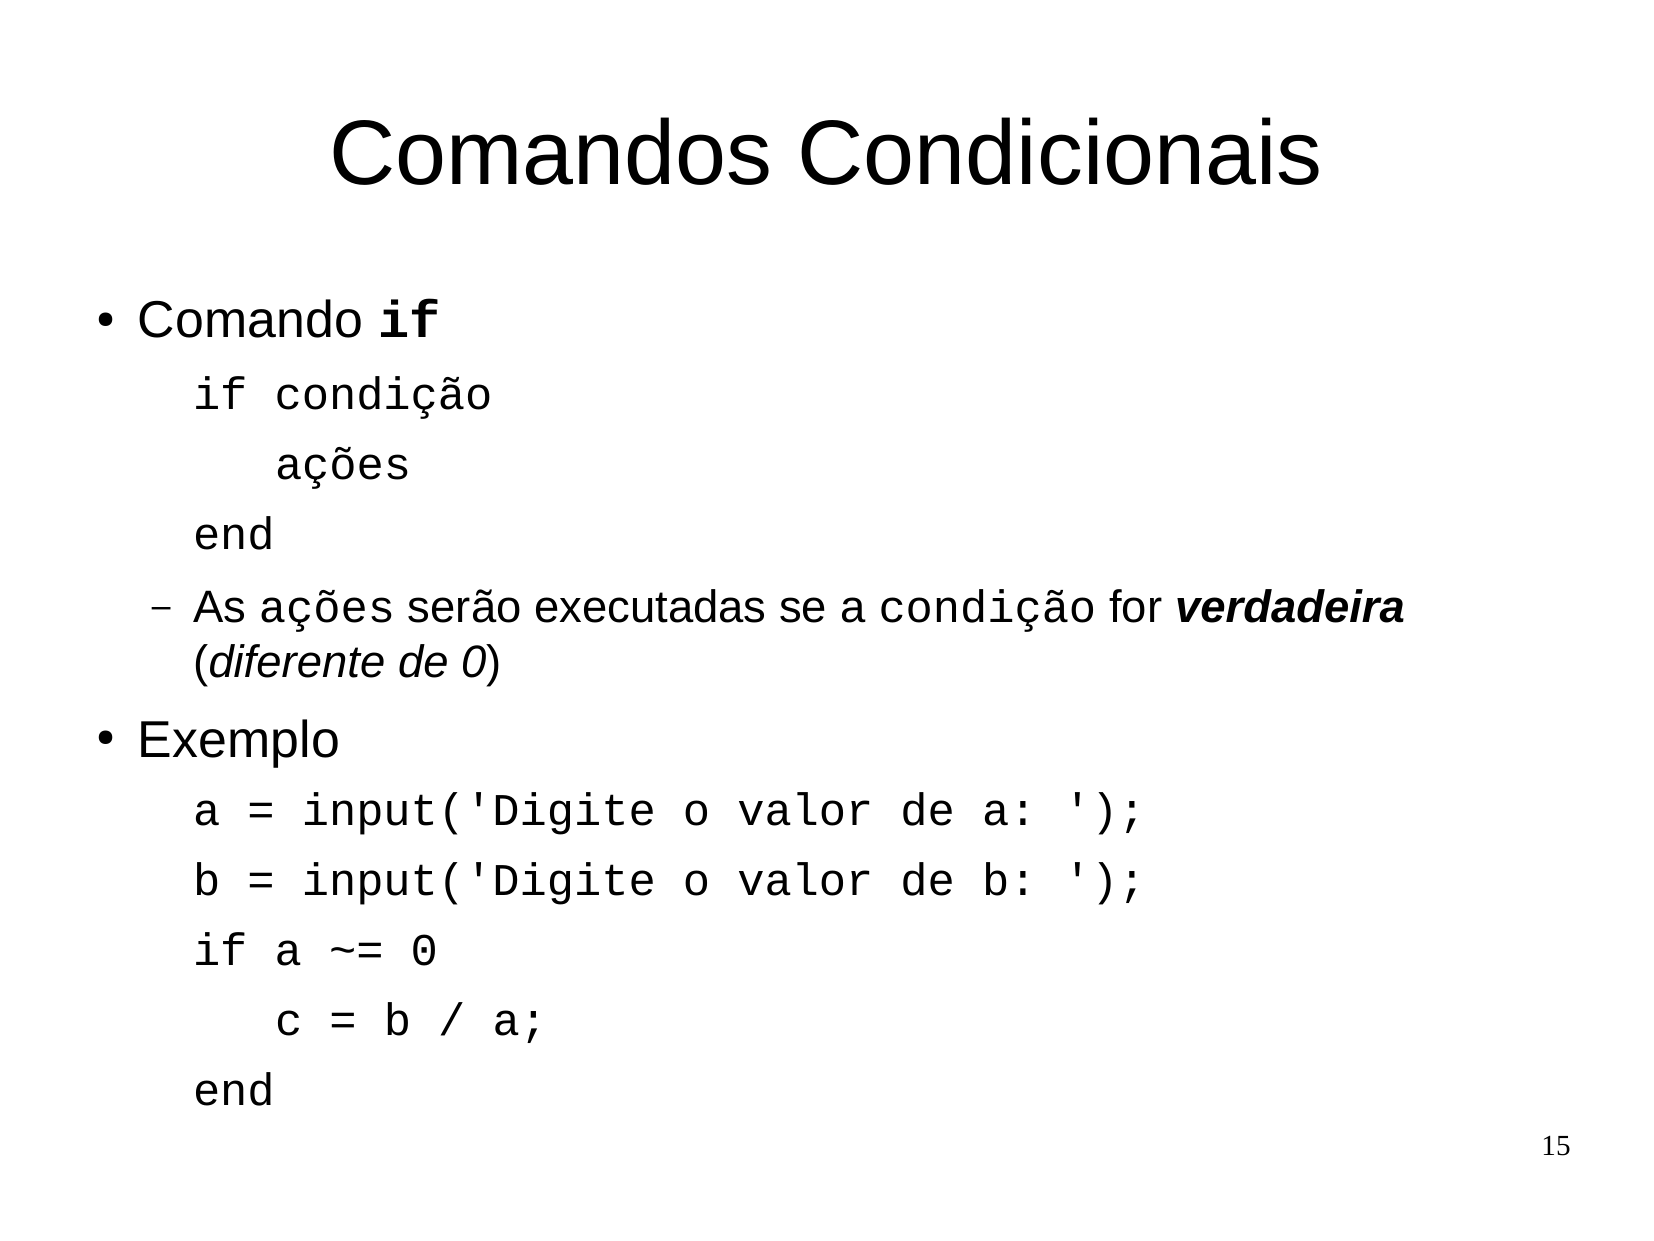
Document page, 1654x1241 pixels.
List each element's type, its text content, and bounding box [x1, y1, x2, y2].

title Comandos Condicionais [82, 49, 1571, 257]
list Comando if if condição ações end As ações serão executadas se a condição for verdadeira (diferente de 0) Exemplo a = input('Digite o valor de a: '); b = input('Digite o valor de b: '); if a ~= 0 c = b / a; end [82, 290, 1571, 1123]
